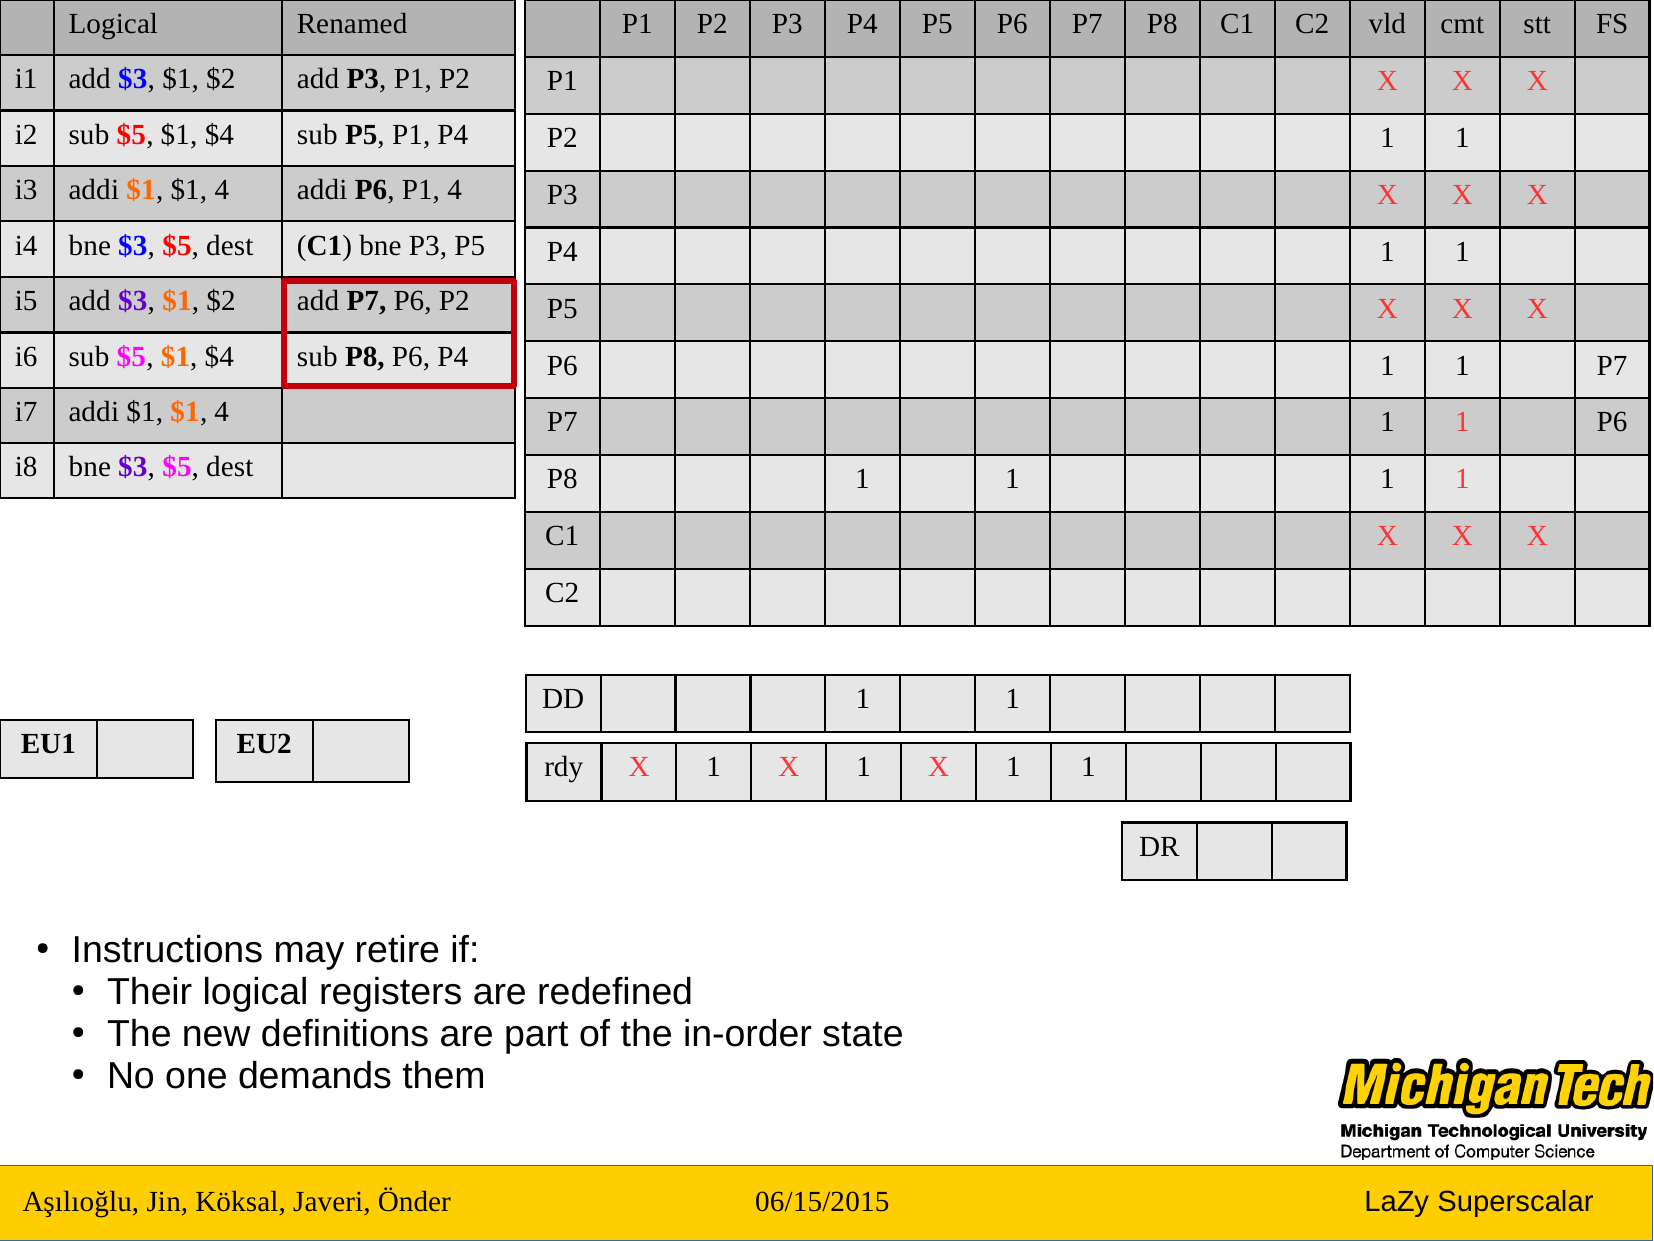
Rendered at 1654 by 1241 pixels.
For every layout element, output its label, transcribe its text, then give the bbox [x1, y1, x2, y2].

table_cell i8 [1, 444, 53, 497]
table_cell [751, 570, 824, 625]
table_cell P7 [526, 399, 599, 454]
table_cell [1201, 58, 1274, 113]
table_cell X [1501, 172, 1574, 226]
table_cell addi P6, P1, 4 [283, 167, 514, 220]
table_cell [601, 570, 674, 625]
table_cell 1 [1351, 456, 1424, 511]
table_cell [976, 570, 1049, 625]
table_header Logical [55, 1, 281, 54]
table_cell [601, 58, 674, 113]
table_cell 1 [1351, 342, 1424, 397]
table_cell i4 [1, 222, 53, 276]
table_cell [1576, 285, 1648, 340]
table_cell [976, 285, 1049, 340]
table_cell [826, 229, 899, 283]
table_cell i1 [1, 56, 53, 109]
table_cell i5 [1, 278, 53, 331]
table_cell sub $5, $1, $4 [55, 334, 281, 387]
table_cell 1 [976, 456, 1049, 511]
table_cell [826, 342, 899, 397]
table_cell [901, 570, 974, 625]
table_cell 1 [1426, 115, 1499, 170]
table_header [677, 676, 749, 731]
table_cell X [1351, 285, 1424, 340]
table_header P3 [751, 1, 824, 56]
table_cell P3 [526, 172, 599, 226]
table_cell [1501, 342, 1574, 397]
table_cell [676, 456, 749, 511]
table_cell [676, 172, 749, 226]
table_cell sub P5, P1, P4 [283, 112, 514, 165]
table_header EU1 [1, 721, 96, 777]
table_cell [751, 58, 824, 113]
table_cell 1 [1351, 229, 1424, 283]
table_cell addi $1, $1, 4 [55, 167, 281, 220]
table_cell [1126, 399, 1199, 454]
table_header 1 [1052, 744, 1125, 800]
table_cell [1201, 570, 1274, 625]
table_cell [1051, 229, 1124, 283]
table_cell X [1426, 285, 1499, 340]
table_cell [676, 58, 749, 113]
picture [1338, 1058, 1654, 1160]
table_cell [1126, 58, 1199, 113]
table_header P8 [1126, 1, 1199, 56]
table_cell 1 [1426, 342, 1499, 397]
table_cell sub $5, $1, $4 [55, 112, 281, 165]
table_header [1126, 676, 1199, 731]
table_cell X [1351, 58, 1424, 113]
table_header DR [1123, 824, 1196, 879]
table_header [602, 676, 674, 731]
table_cell [1576, 172, 1648, 226]
table_cell [1051, 399, 1124, 454]
table_cell X [1426, 58, 1499, 113]
table_cell [1276, 229, 1349, 283]
table_header [901, 676, 974, 731]
table_header [98, 721, 192, 777]
table_cell [901, 456, 974, 511]
table_cell [751, 342, 824, 397]
table_cell [1201, 513, 1274, 568]
table_cell [1576, 570, 1648, 625]
table_header rdy [528, 744, 600, 800]
table_cell [901, 172, 974, 226]
table_cell [1201, 342, 1274, 397]
table_cell i7 [1, 389, 53, 442]
table_cell P6 [1576, 399, 1648, 454]
table_header P7 [1051, 1, 1124, 56]
table_cell [826, 285, 899, 340]
table_header [1198, 824, 1271, 879]
table_header [1051, 676, 1124, 731]
table_header P2 [676, 1, 749, 56]
table_cell [1351, 570, 1424, 625]
table_header 1 [826, 676, 899, 731]
table_header stt [1501, 1, 1574, 56]
table_header Renamed [283, 1, 514, 54]
table_header [1201, 676, 1274, 731]
table_header C1 [1201, 1, 1274, 56]
table_cell X [1501, 285, 1574, 340]
table_cell [826, 399, 899, 454]
table_cell [751, 172, 824, 226]
text_box Instructions may retire if: Their logical registers are redefined The new definitions are part of the in-order state No one demands them [21, 921, 1201, 1104]
table_cell [1051, 456, 1124, 511]
table_cell [976, 115, 1049, 170]
table_header P1 [601, 1, 674, 56]
table_cell add $3, $1, $2 [55, 278, 281, 331]
table_cell add P7, P6, P2 [287, 284, 511, 331]
table_cell [676, 570, 749, 625]
table_cell [1126, 456, 1199, 511]
table_header EU2 [217, 721, 312, 781]
table_header 1 [677, 744, 750, 800]
table_cell [1126, 342, 1199, 397]
table_cell [601, 456, 674, 511]
table_cell add $3, $1, $2 [55, 56, 281, 109]
table_cell [1126, 285, 1199, 340]
table_cell C2 [526, 570, 599, 625]
table_cell [1126, 513, 1199, 568]
table_cell 1 [1351, 399, 1424, 454]
table_cell P6 [526, 342, 599, 397]
table_cell [901, 285, 974, 340]
table_cell [1501, 229, 1574, 283]
table_cell [1051, 58, 1124, 113]
table_cell [976, 58, 1049, 113]
table_cell sub P8, P6, P4 [287, 334, 511, 383]
table_cell [601, 513, 674, 568]
table_cell [1276, 115, 1349, 170]
table_cell [901, 399, 974, 454]
table_cell P7 [1576, 342, 1648, 397]
table_cell [1276, 172, 1349, 226]
table_cell [1426, 570, 1499, 625]
table_cell [826, 513, 899, 568]
table_cell add P3, P1, P2 [283, 56, 514, 109]
table_header P6 [976, 1, 1049, 56]
table_cell [1576, 513, 1648, 568]
table_cell [1201, 456, 1274, 511]
table_cell [601, 342, 674, 397]
table_cell C1 [526, 513, 599, 568]
table_cell [901, 58, 974, 113]
table_cell i3 [1, 167, 53, 220]
table_header vld [1351, 1, 1424, 56]
table_cell [826, 58, 899, 113]
table_cell [1276, 58, 1349, 113]
table_cell [1051, 172, 1124, 226]
table_header 1 [977, 744, 1050, 800]
table_cell [976, 229, 1049, 283]
table_header DD [527, 676, 600, 731]
table_cell [1051, 115, 1124, 170]
table_cell [1051, 513, 1124, 568]
table_cell [901, 513, 974, 568]
table_cell i6 [1, 334, 53, 387]
table_cell [1126, 570, 1199, 625]
table_cell 1 [1351, 115, 1424, 170]
table_cell X [1351, 513, 1424, 568]
table_cell [1501, 456, 1574, 511]
table_cell [1276, 513, 1349, 568]
table_cell [676, 399, 749, 454]
table_cell X [1426, 513, 1499, 568]
table_cell [976, 513, 1049, 568]
table_cell [1126, 229, 1199, 283]
table_header [1277, 744, 1349, 800]
table_cell [826, 172, 899, 226]
table_cell [283, 444, 514, 497]
table_cell X [1501, 58, 1574, 113]
table_header [526, 1, 599, 56]
table_cell [601, 172, 674, 226]
table_header P4 [826, 1, 899, 56]
table_header X [902, 744, 975, 800]
table_cell [676, 115, 749, 170]
table_cell X [1426, 172, 1499, 226]
table_cell [601, 399, 674, 454]
table_cell [751, 285, 824, 340]
table_cell [676, 513, 749, 568]
table_cell [1051, 570, 1124, 625]
table_header [1, 1, 53, 54]
table_cell bne $3, $5, dest [55, 222, 281, 276]
table_cell [1576, 456, 1648, 511]
table_cell [976, 342, 1049, 397]
table_header [1127, 744, 1200, 800]
table_cell [1126, 115, 1199, 170]
table_cell [1201, 172, 1274, 226]
table_cell [826, 115, 899, 170]
table_cell [1276, 285, 1349, 340]
table_cell [1276, 456, 1349, 511]
table_cell [601, 115, 674, 170]
table_cell [676, 342, 749, 397]
table_cell 1 [1426, 456, 1499, 511]
table_cell addi $1, $1, 4 [55, 389, 281, 442]
table_cell 1 [1426, 399, 1499, 454]
table_cell [1201, 115, 1274, 170]
table_cell [1276, 399, 1349, 454]
table_cell i2 [1, 112, 53, 165]
table_cell P1 [526, 58, 599, 113]
table_cell [1201, 285, 1274, 340]
table_cell [1576, 229, 1648, 283]
table_cell [976, 399, 1049, 454]
table_cell [1201, 229, 1274, 283]
table_cell [601, 285, 674, 340]
table_header X [752, 744, 825, 800]
table_cell [1501, 570, 1574, 625]
table_cell [1051, 285, 1124, 340]
table_cell [1051, 342, 1124, 397]
table_header [1276, 676, 1349, 731]
table_cell [1576, 115, 1648, 170]
table_header 1 [976, 676, 1049, 731]
table_cell [826, 570, 899, 625]
table_cell bne $3, $5, dest [55, 444, 281, 497]
table_header P5 [901, 1, 974, 56]
table_cell [1501, 399, 1574, 454]
table_cell X [1351, 172, 1424, 226]
table_cell X [1501, 513, 1574, 568]
table_cell [1501, 115, 1574, 170]
table_cell [751, 115, 824, 170]
table_cell [676, 229, 749, 283]
table_cell [1126, 172, 1199, 226]
table_cell [601, 229, 674, 283]
table_cell P5 [526, 285, 599, 340]
table_header C2 [1276, 1, 1349, 56]
table_cell [676, 285, 749, 340]
table_cell [1276, 342, 1349, 397]
table_cell [976, 172, 1049, 226]
table_cell [751, 456, 824, 511]
table_header [1273, 824, 1345, 879]
table_header 1 [827, 744, 900, 800]
table_cell [901, 342, 974, 397]
table_cell [283, 389, 514, 442]
table_cell [901, 115, 974, 170]
table_cell [751, 399, 824, 454]
table_cell [1276, 570, 1349, 625]
table_cell [1201, 399, 1274, 454]
table_header [314, 721, 408, 781]
table_header cmt [1426, 1, 1499, 56]
table_cell P2 [526, 115, 599, 170]
table_cell (C1) bne P3, P5 [283, 222, 514, 276]
table_header [752, 676, 824, 731]
table_header FS [1576, 1, 1648, 56]
table_cell [901, 229, 974, 283]
table_header [1202, 744, 1275, 800]
table_cell 1 [1426, 229, 1499, 283]
table_cell P4 [526, 229, 599, 283]
table_header X [603, 744, 675, 800]
table_cell [751, 229, 824, 283]
table_cell [751, 513, 824, 568]
table_cell 1 [826, 456, 899, 511]
table_cell P8 [526, 456, 599, 511]
table_cell [1576, 58, 1648, 113]
